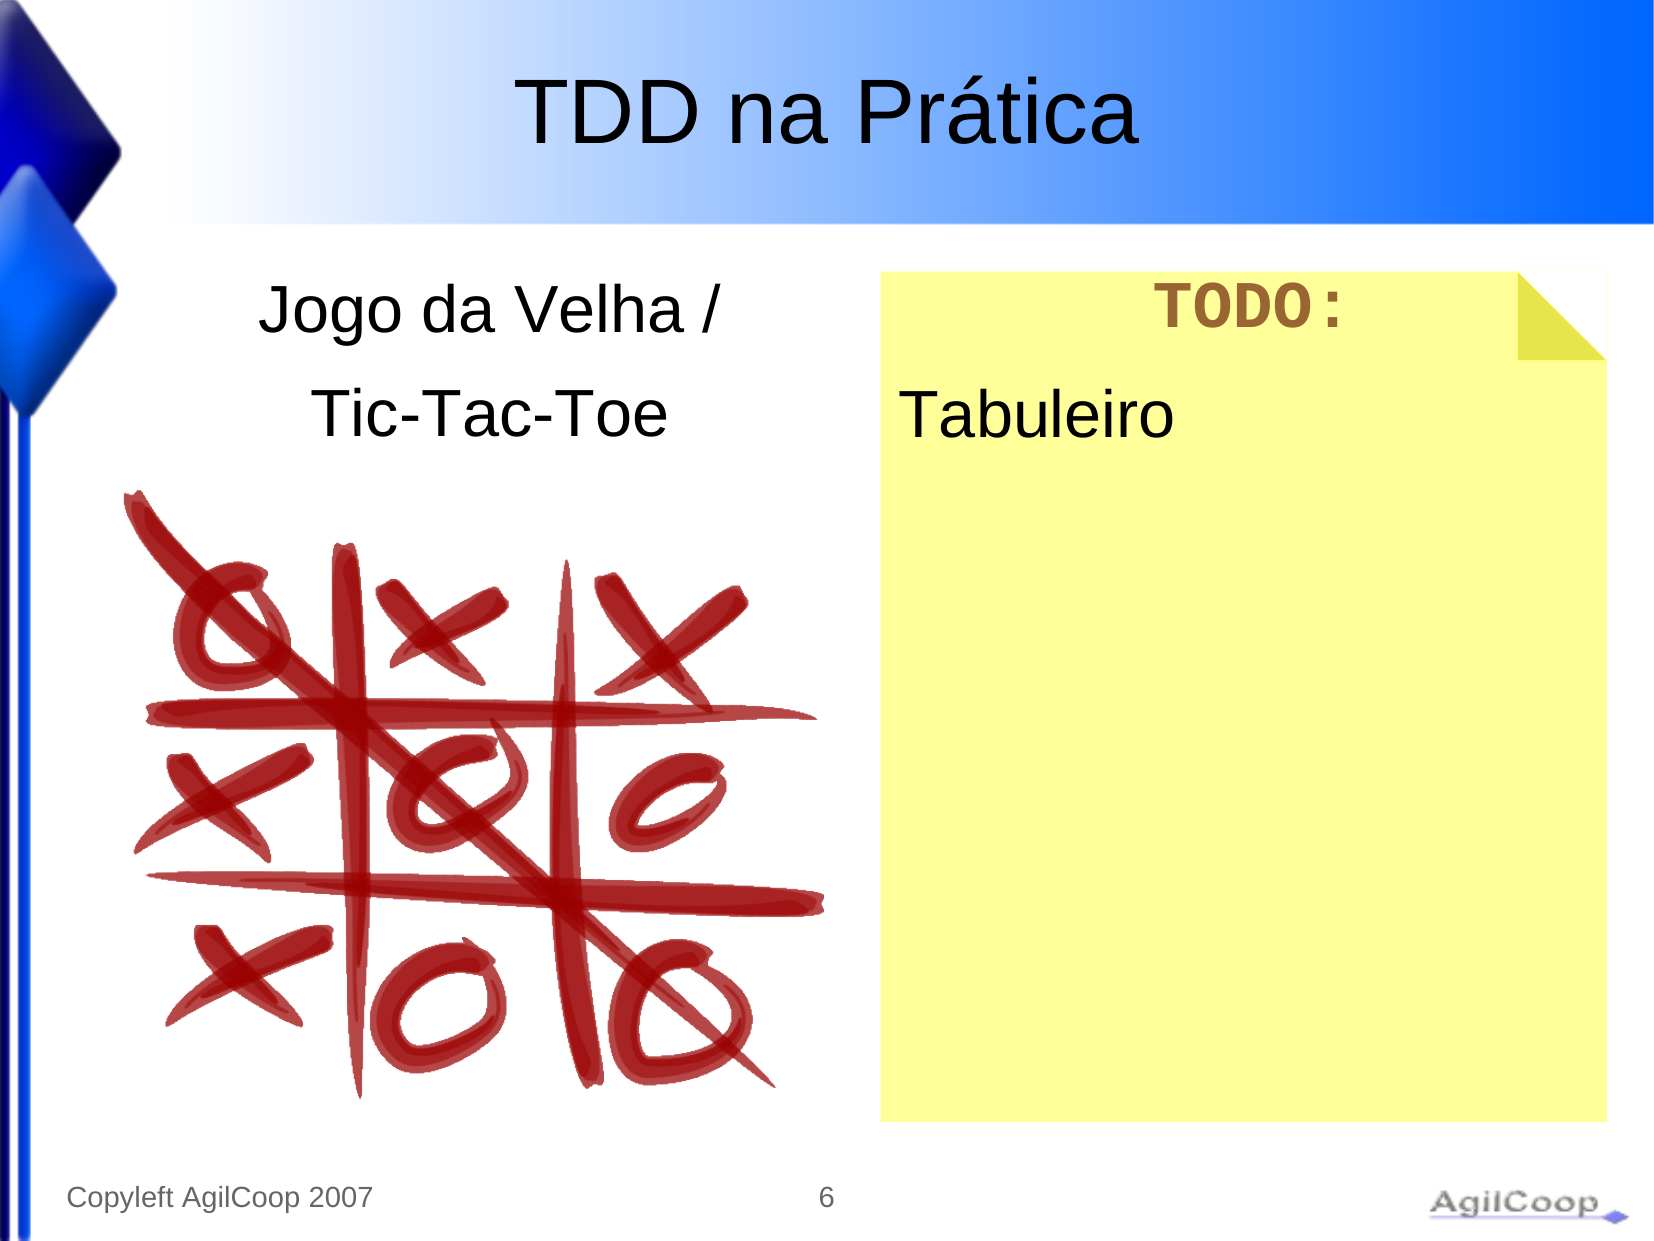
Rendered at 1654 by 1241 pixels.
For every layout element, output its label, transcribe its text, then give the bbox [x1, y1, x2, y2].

list TODO: Tabuleiro [880, 271, 1607, 1123]
list Jogo da Velha / Tic-Tac-Toe [118, 271, 845, 466]
text_box [1517, 271, 1607, 361]
title TDD na Prática [82, 8, 1571, 216]
picture [0, 0, 1654, 1241]
